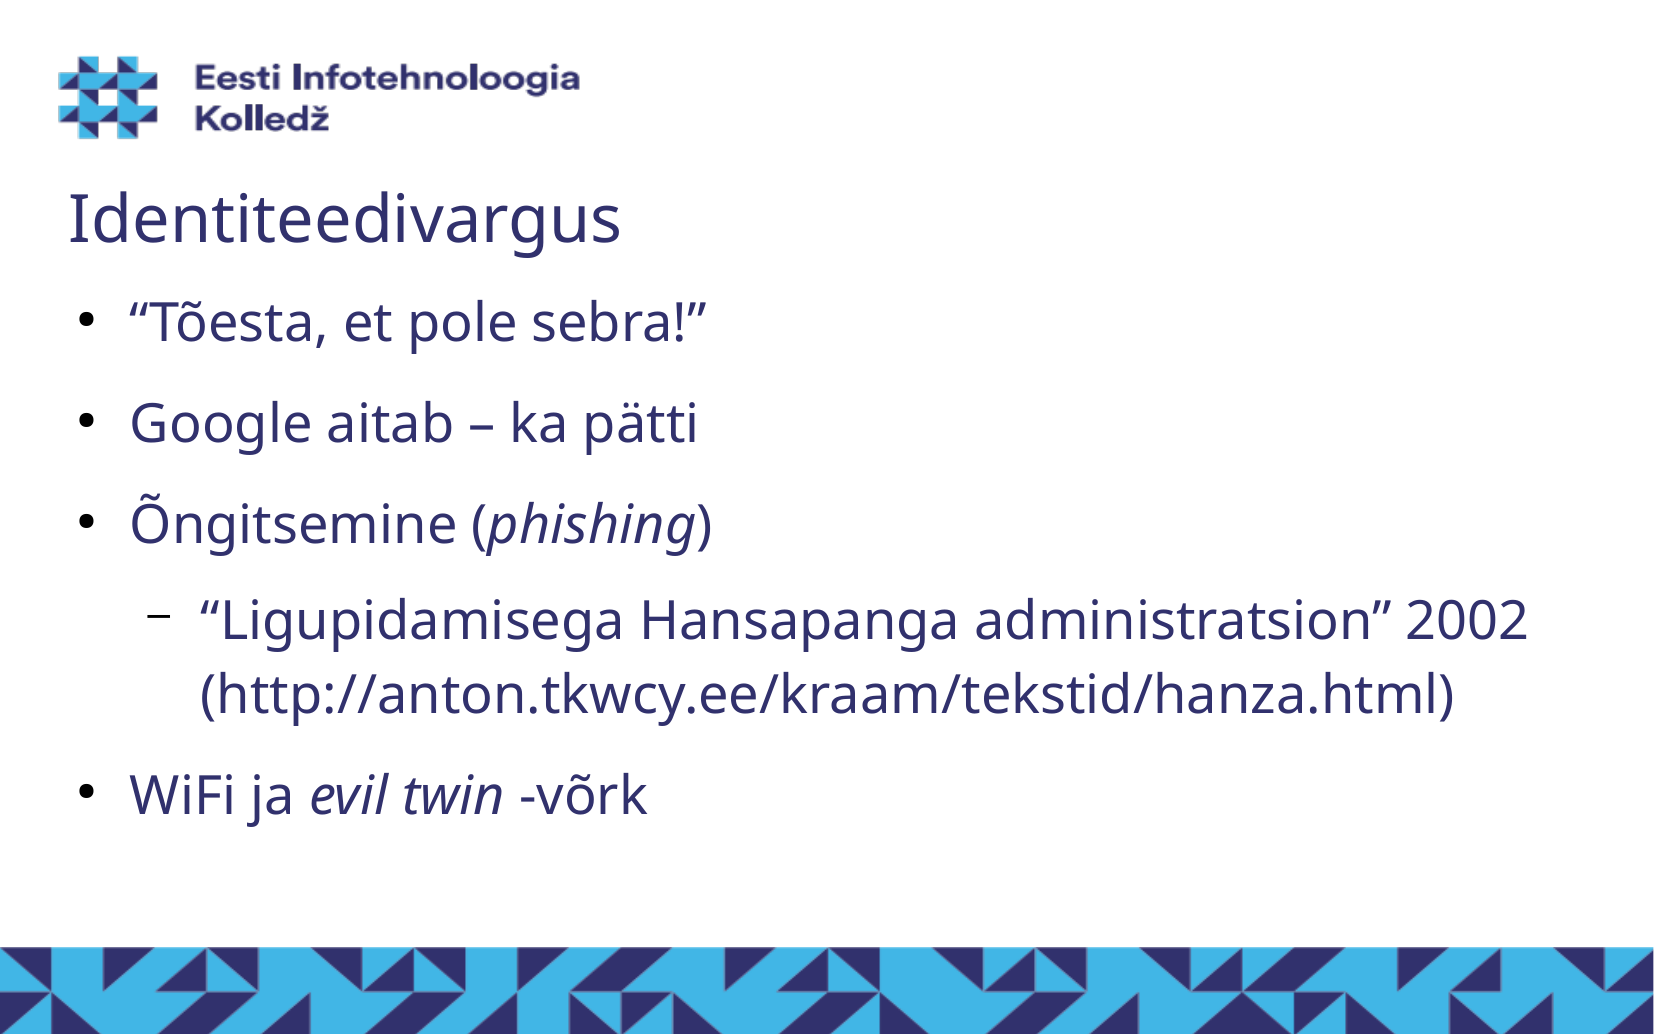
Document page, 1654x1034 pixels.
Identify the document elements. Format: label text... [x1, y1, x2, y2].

title Identiteedivargus [68, 147, 1536, 283]
list “Tõesta, et pole sebra!” Google aitab – ka pätti Õngitsemine (phishing) “Ligupidamisega Hansapanga administratsion” 2002 (http://anton.tkwcy.ee/kraam/tekstid/hanza.html) WiFi ja evil twin -võrk [59, 283, 1595, 936]
